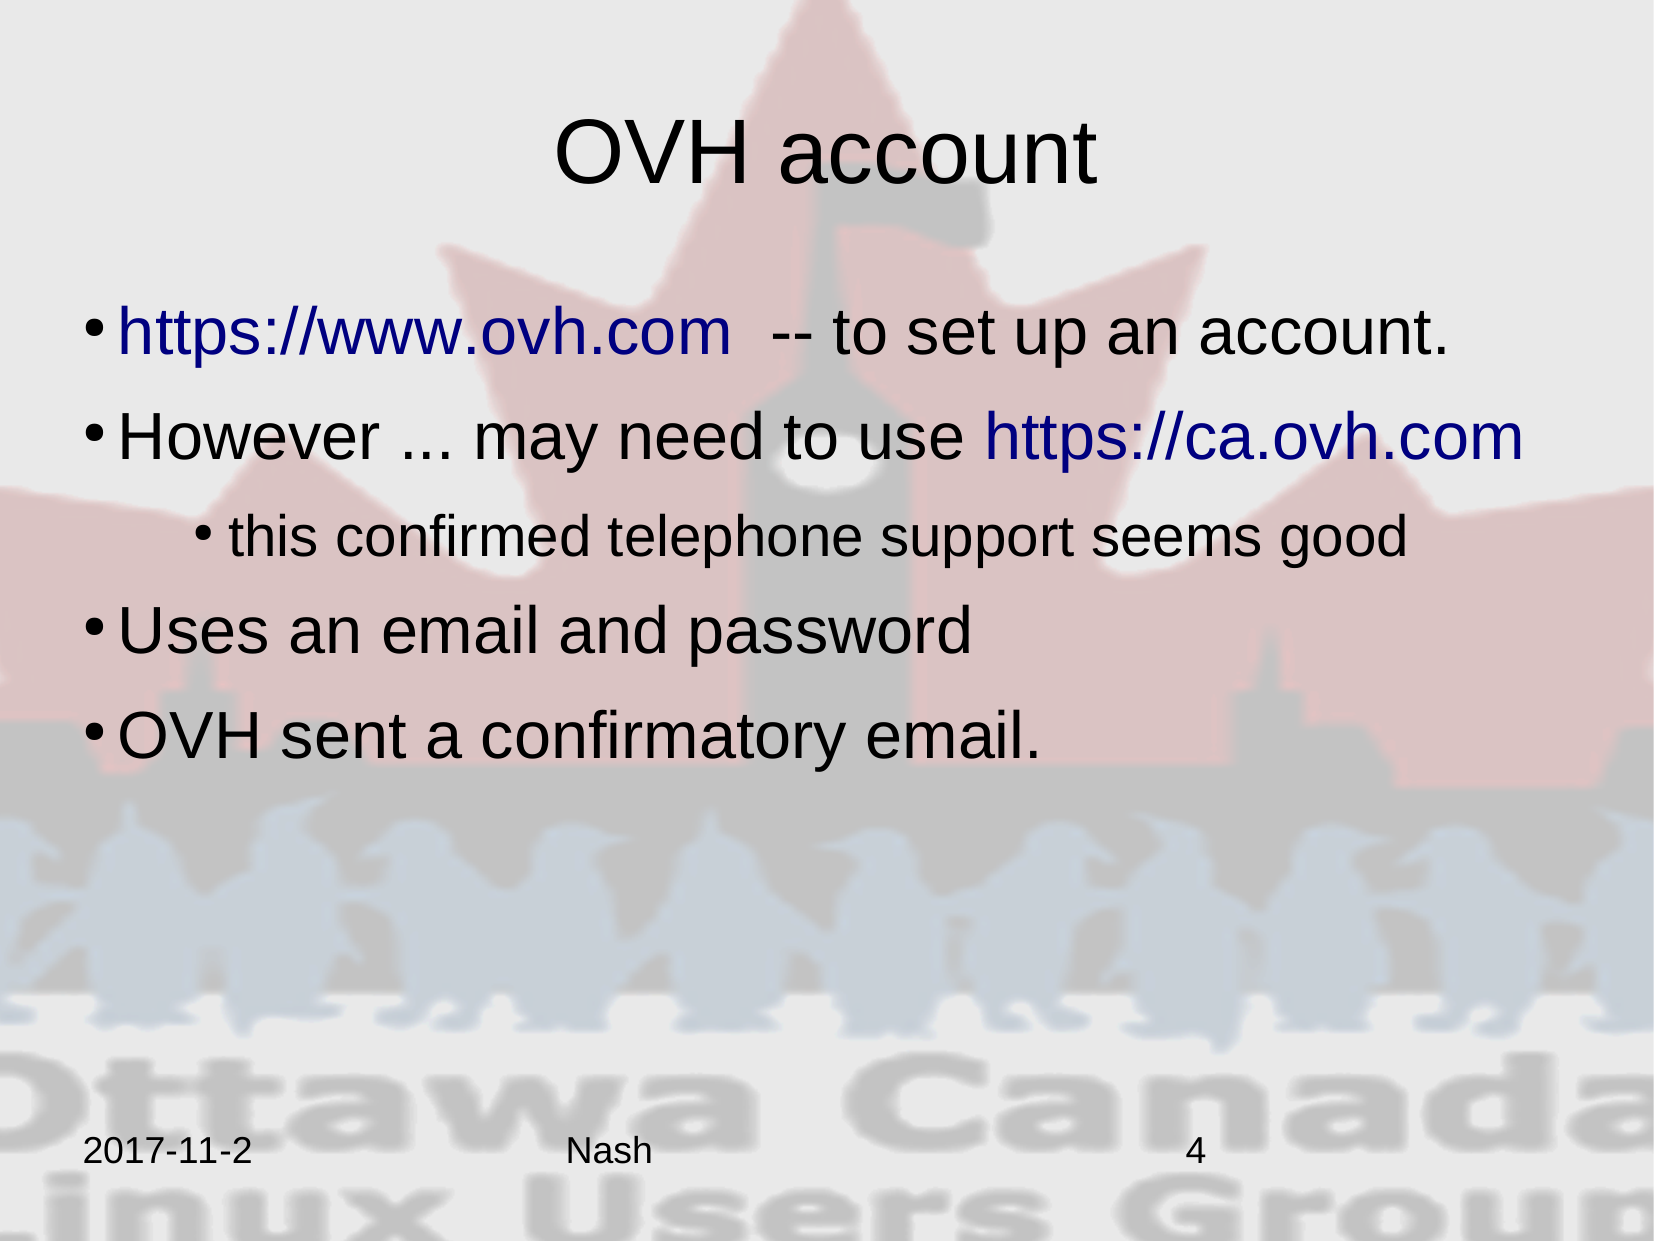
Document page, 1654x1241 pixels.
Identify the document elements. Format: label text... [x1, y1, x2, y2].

title OVH account [82, 49, 1570, 256]
picture [0, 0, 1654, 1241]
list https://www.ovh.com -- to set up an account. However ... may need to use https://ca.ovh.com this confirmed telephone support seems good Uses an email and password OVH sent a confirmatory email. [82, 290, 1570, 1009]
